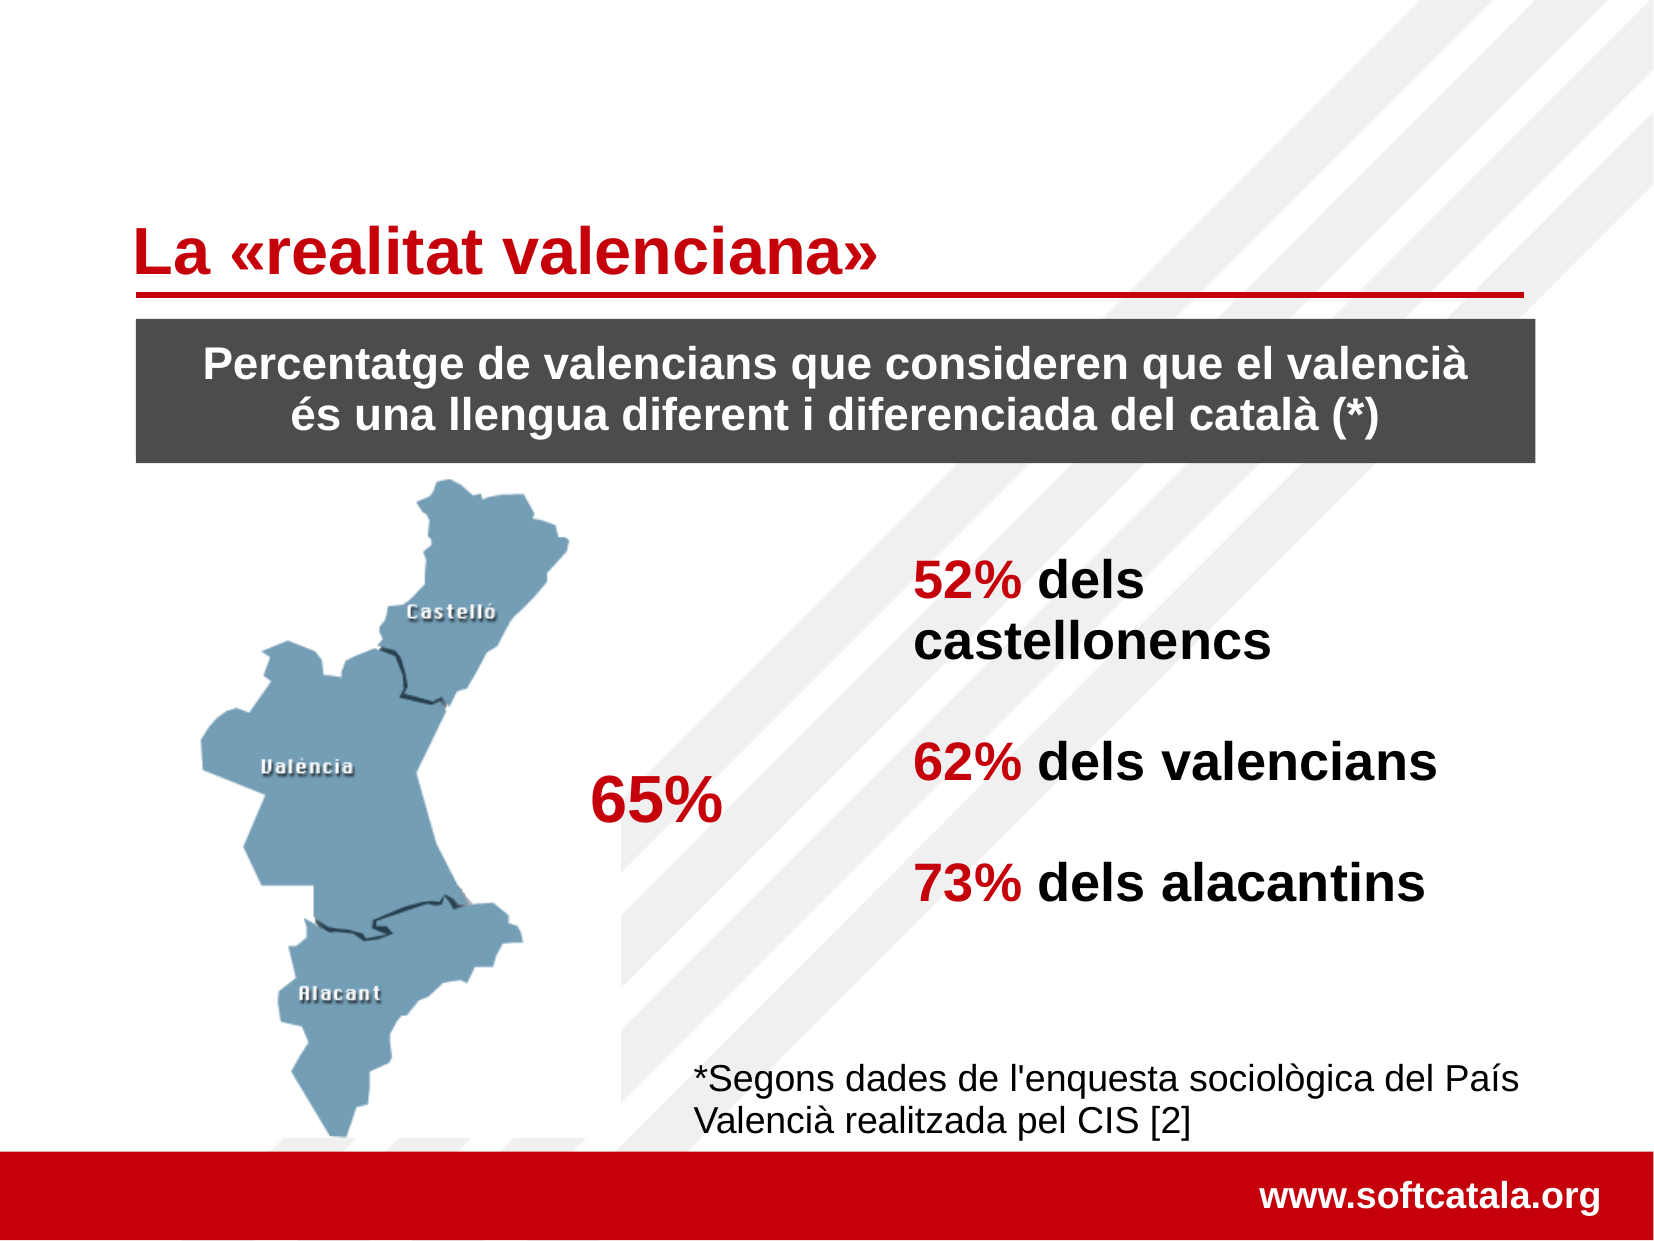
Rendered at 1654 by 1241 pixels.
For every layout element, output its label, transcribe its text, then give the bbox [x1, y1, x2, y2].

text_box [135, 318, 1536, 464]
text_box *Segons dades de l'enquesta sociològica del País Valencià realitzada pel CIS [2] [678, 1049, 1596, 1149]
text_box Percentatge de valencians que consideren que el valencià és una llengua diferent i diferenciada del català (*) [165, 330, 1506, 603]
picture [0, 0, 1654, 1151]
text_box 52% dels castellonencs 62% dels valencians 73% dels alacantins [898, 542, 1535, 921]
text_box La «realitat valenciana» [118, 206, 1501, 297]
text_box 65% [576, 755, 759, 845]
text_box www.softcatala.org [0, 1151, 1654, 1241]
